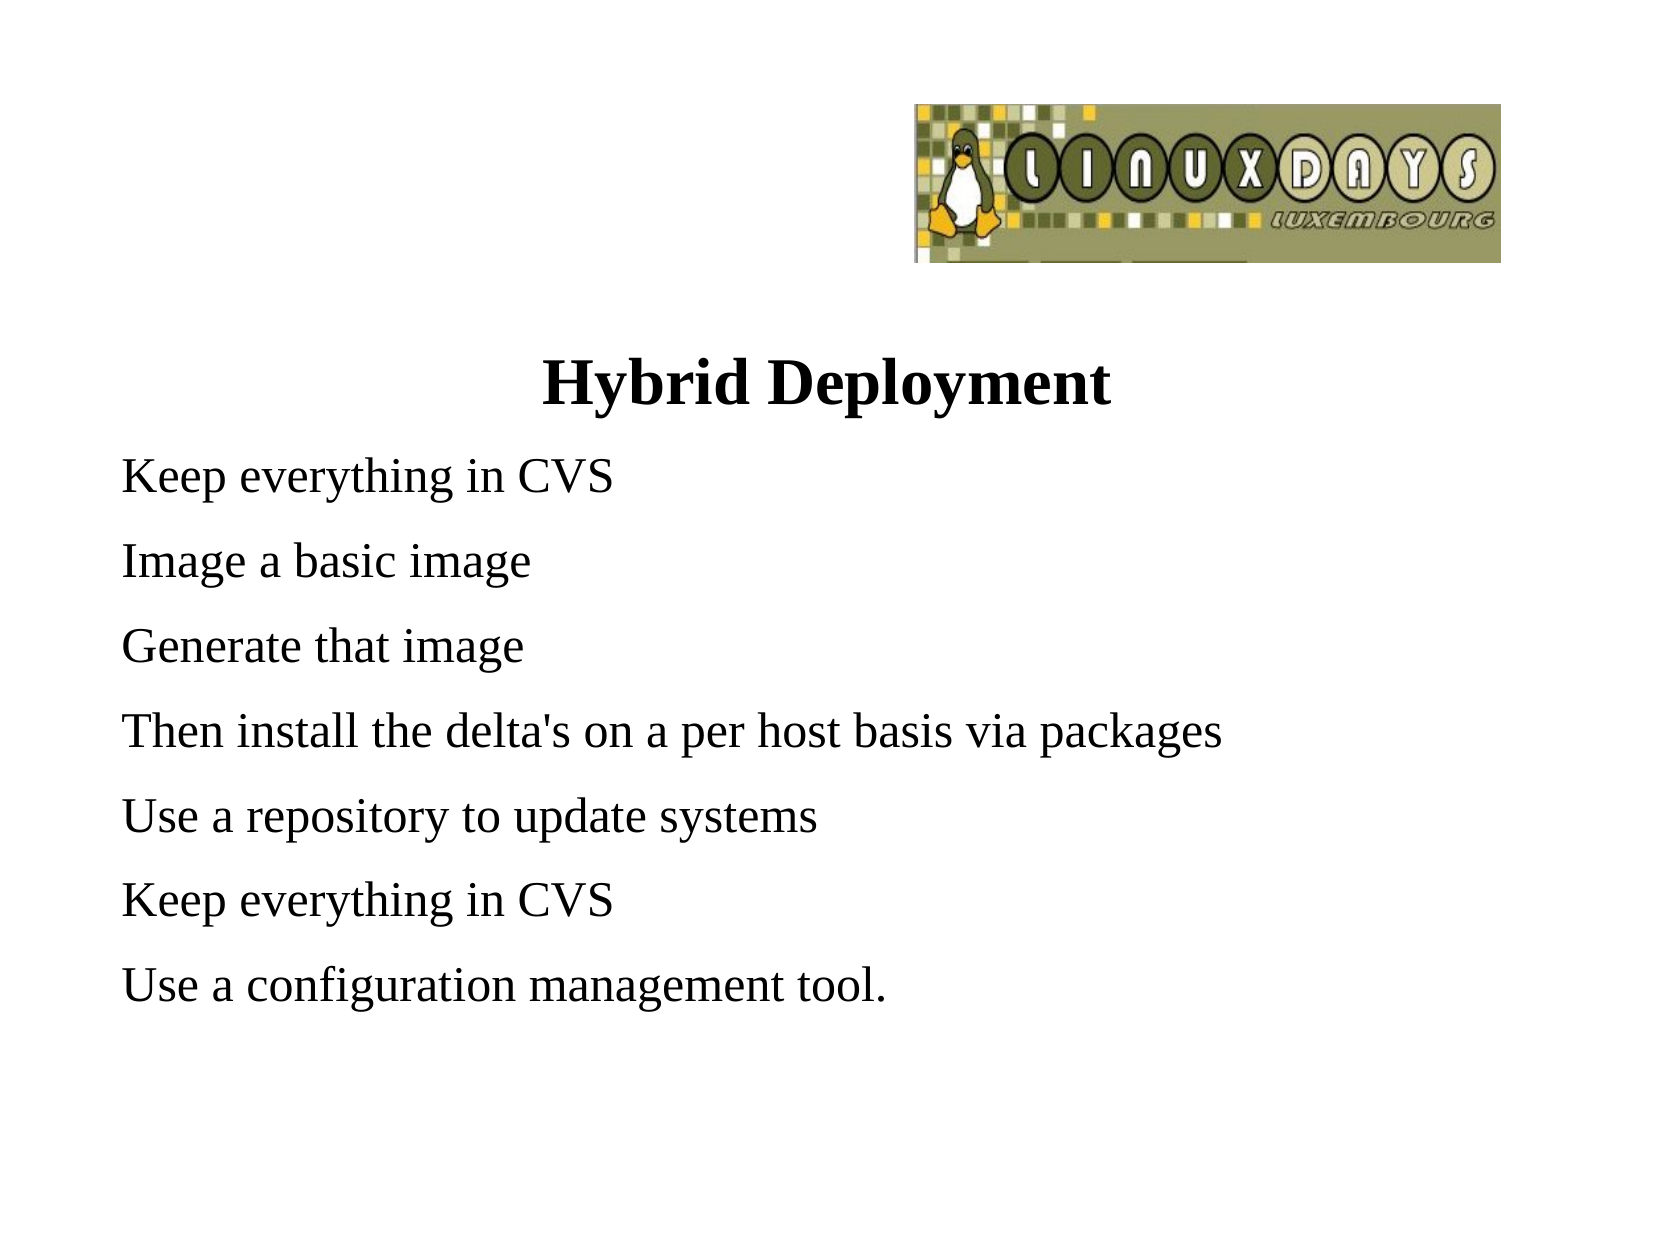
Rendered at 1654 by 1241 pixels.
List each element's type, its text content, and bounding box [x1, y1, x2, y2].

picture [914, 104, 1501, 263]
list Hybrid Deployment Keep everything in CVS Image a basic image Generate that image Then install the delta's on a per host basis via packages Use a repository to update systems Keep everything in CVS Use a configuration management tool. [121, 344, 1534, 1137]
